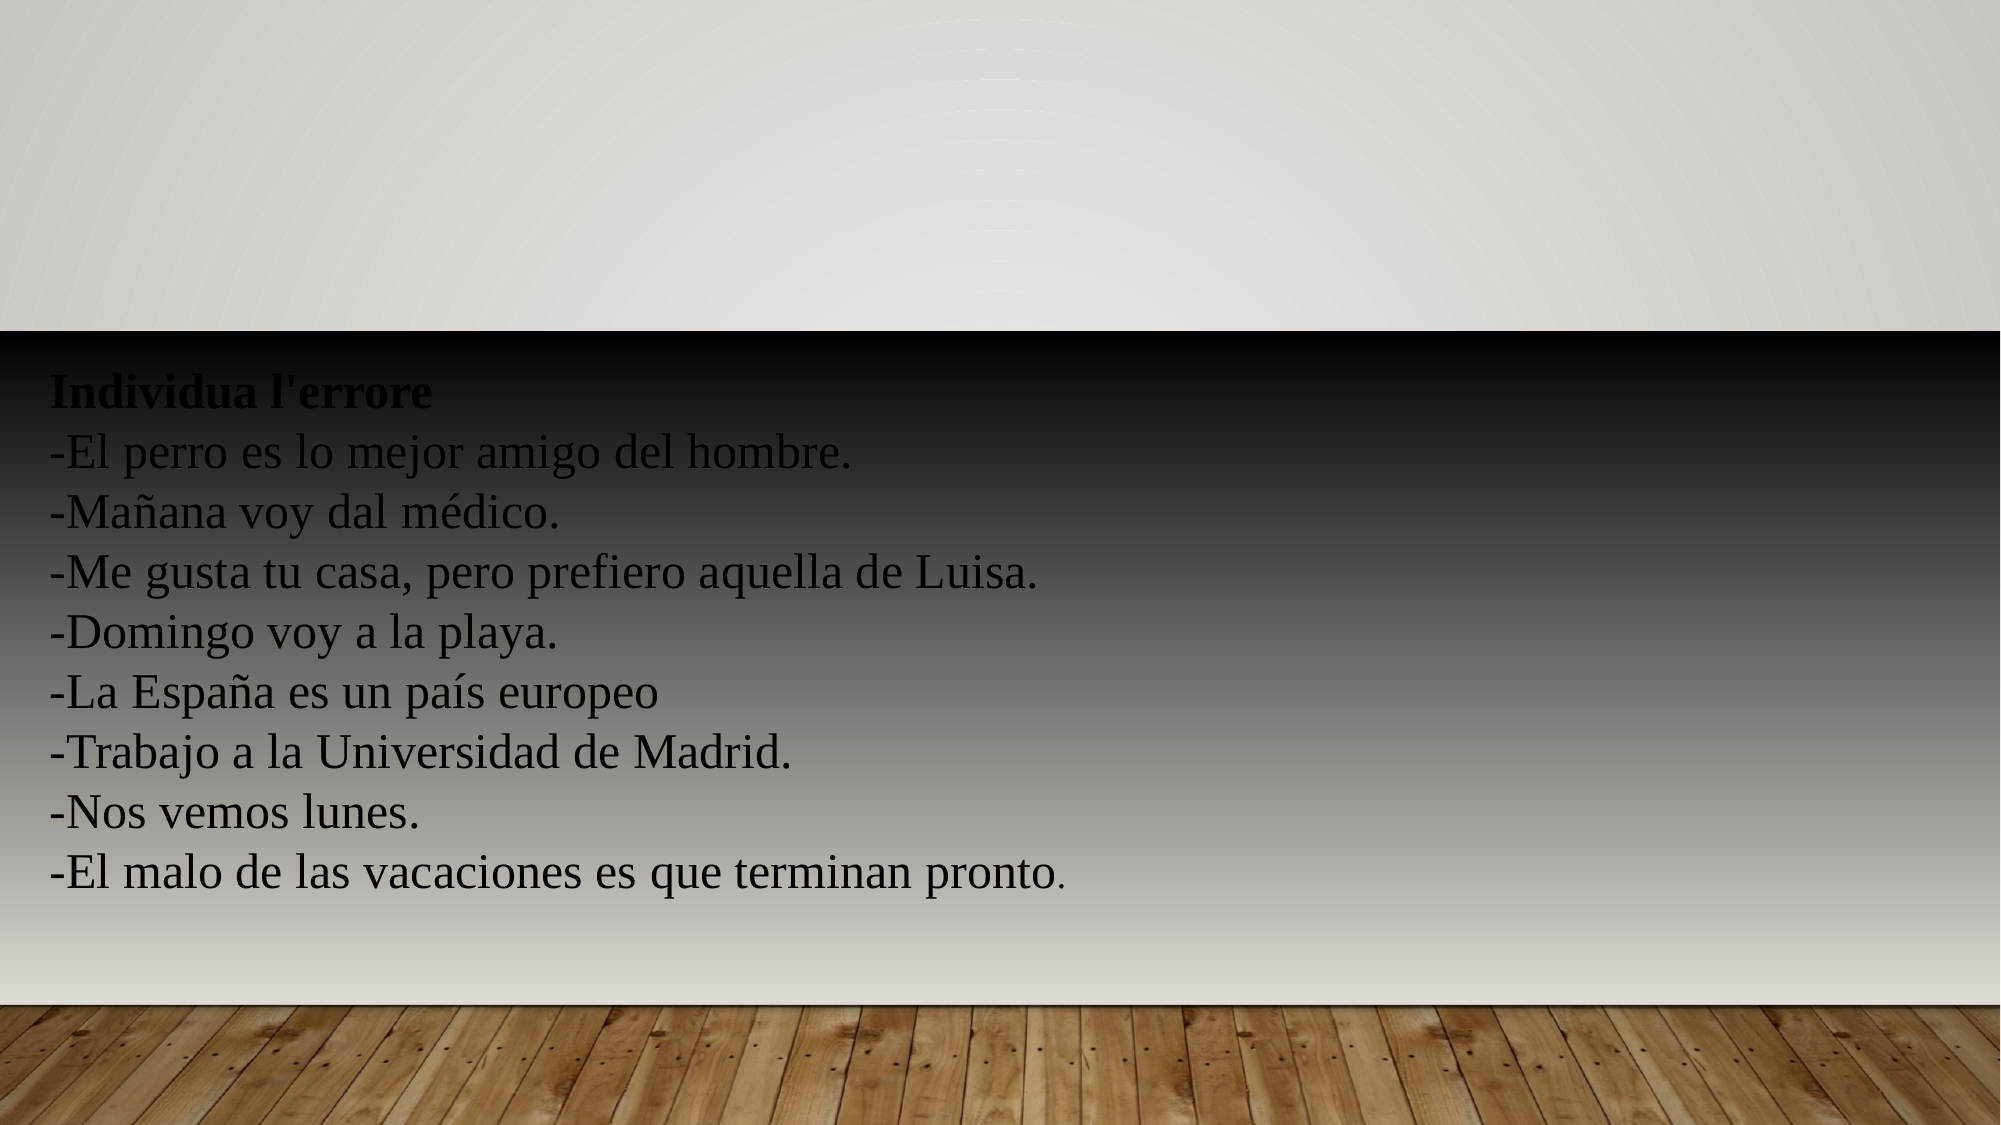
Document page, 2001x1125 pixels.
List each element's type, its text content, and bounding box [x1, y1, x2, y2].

text_box Individua l'errore -El perro es lo mejor amigo del hombre. -Mañana voy dal médico. -Me gusta tu casa, pero prefiero aquella de Luisa. -Domingo voy a la playa. -La España es un país europeo -Trabajo a la Universidad de Madrid. -Nos vemos lunes. -El malo de las vacaciones es que terminan pronto. [34, 351, 1958, 912]
